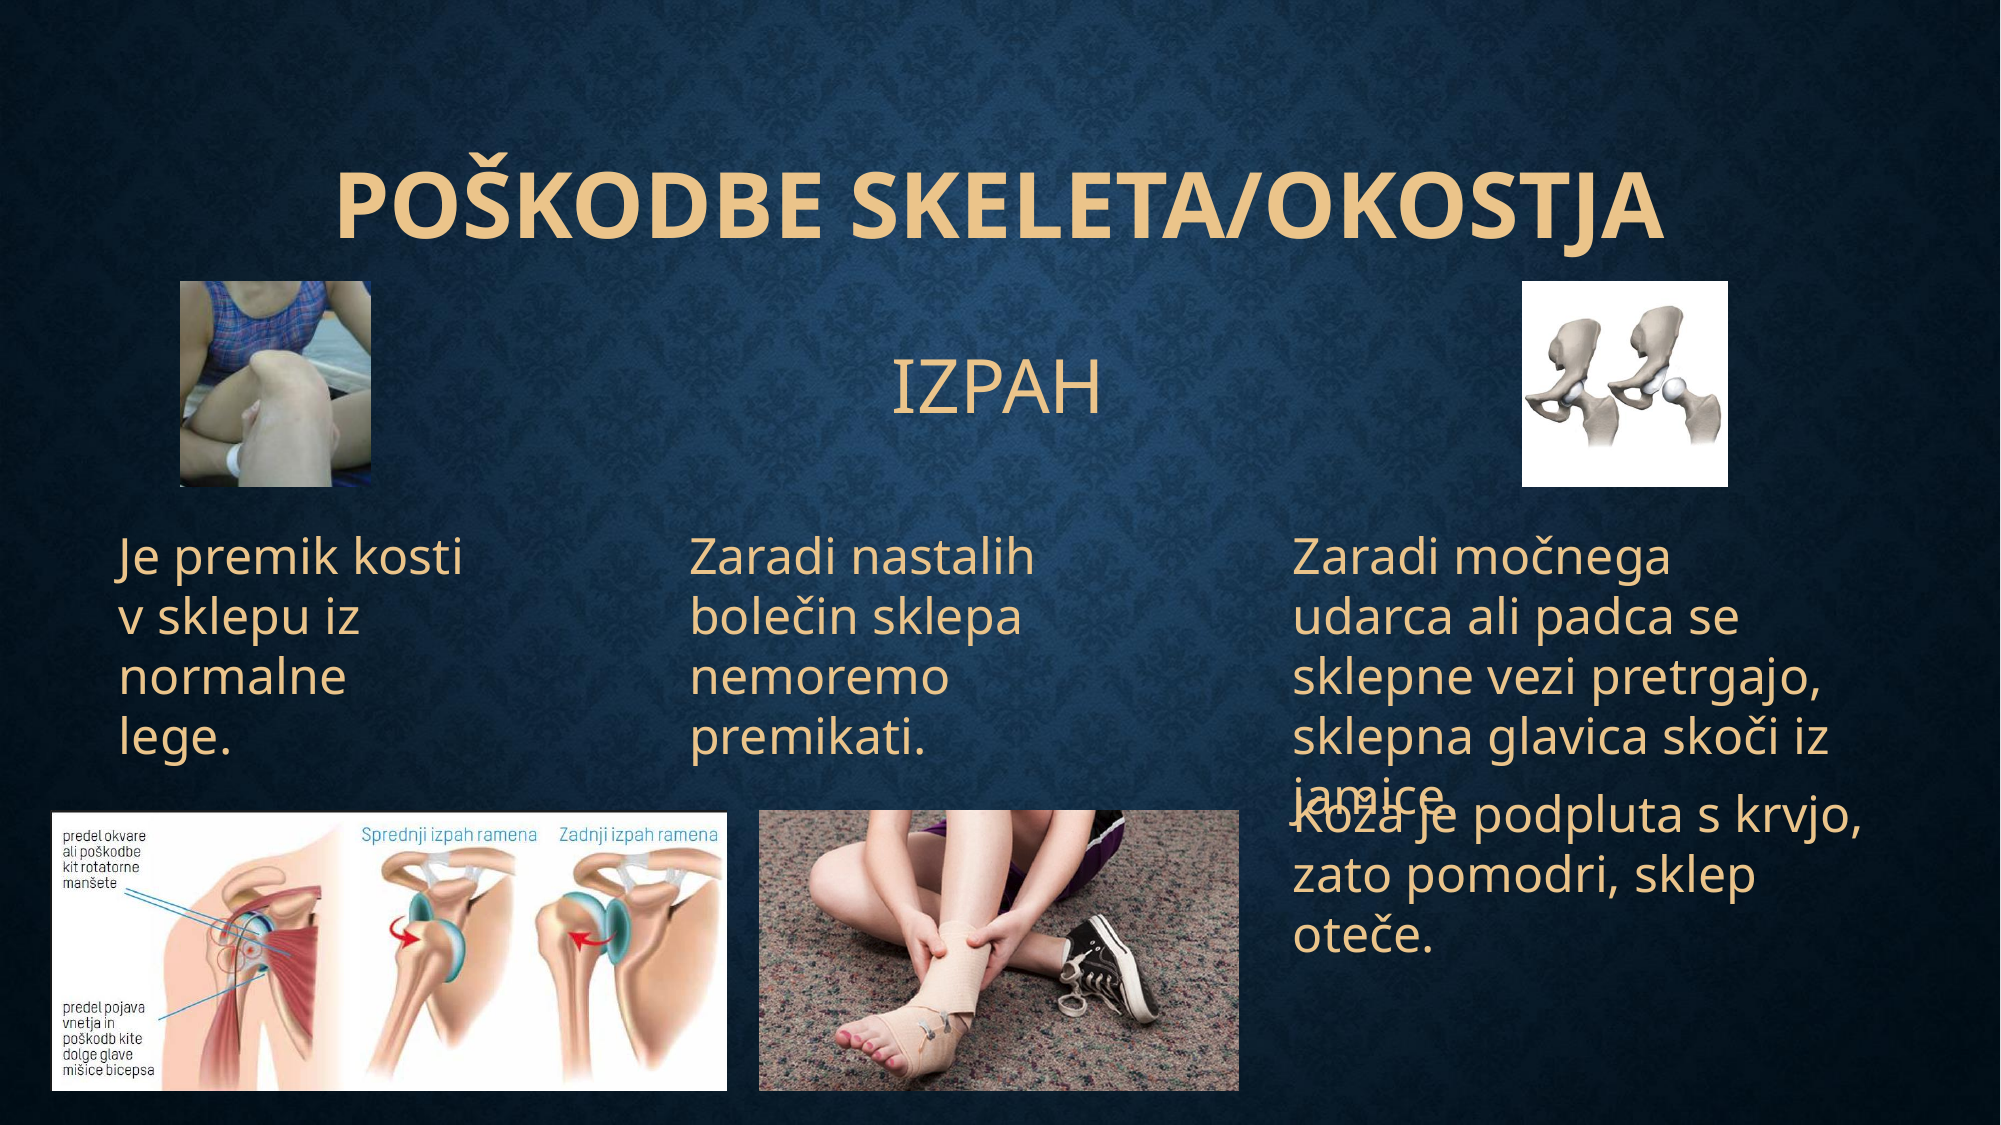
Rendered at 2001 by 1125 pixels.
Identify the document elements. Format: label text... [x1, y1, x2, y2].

text_box Zaradi močnega udarca ali padca se sklepne vezi pretrgajo, sklepna glavica skoči iz jamice. [1278, 517, 1849, 774]
title POŠKODBE SKELETA/OKOSTJA [150, 99, 1849, 318]
text_box Koža je podpluta s krvjo, zato pomodri, sklep oteče. [1278, 774, 1919, 970]
text_box Zaradi nastalih bolečin sklepa nemoremo premikati. [674, 517, 1083, 773]
text_box IZPAH [877, 330, 1121, 436]
picture [0, 0, 2001, 1125]
text_box Je premik kosti v sklepu iz normalne lege. [104, 517, 488, 773]
